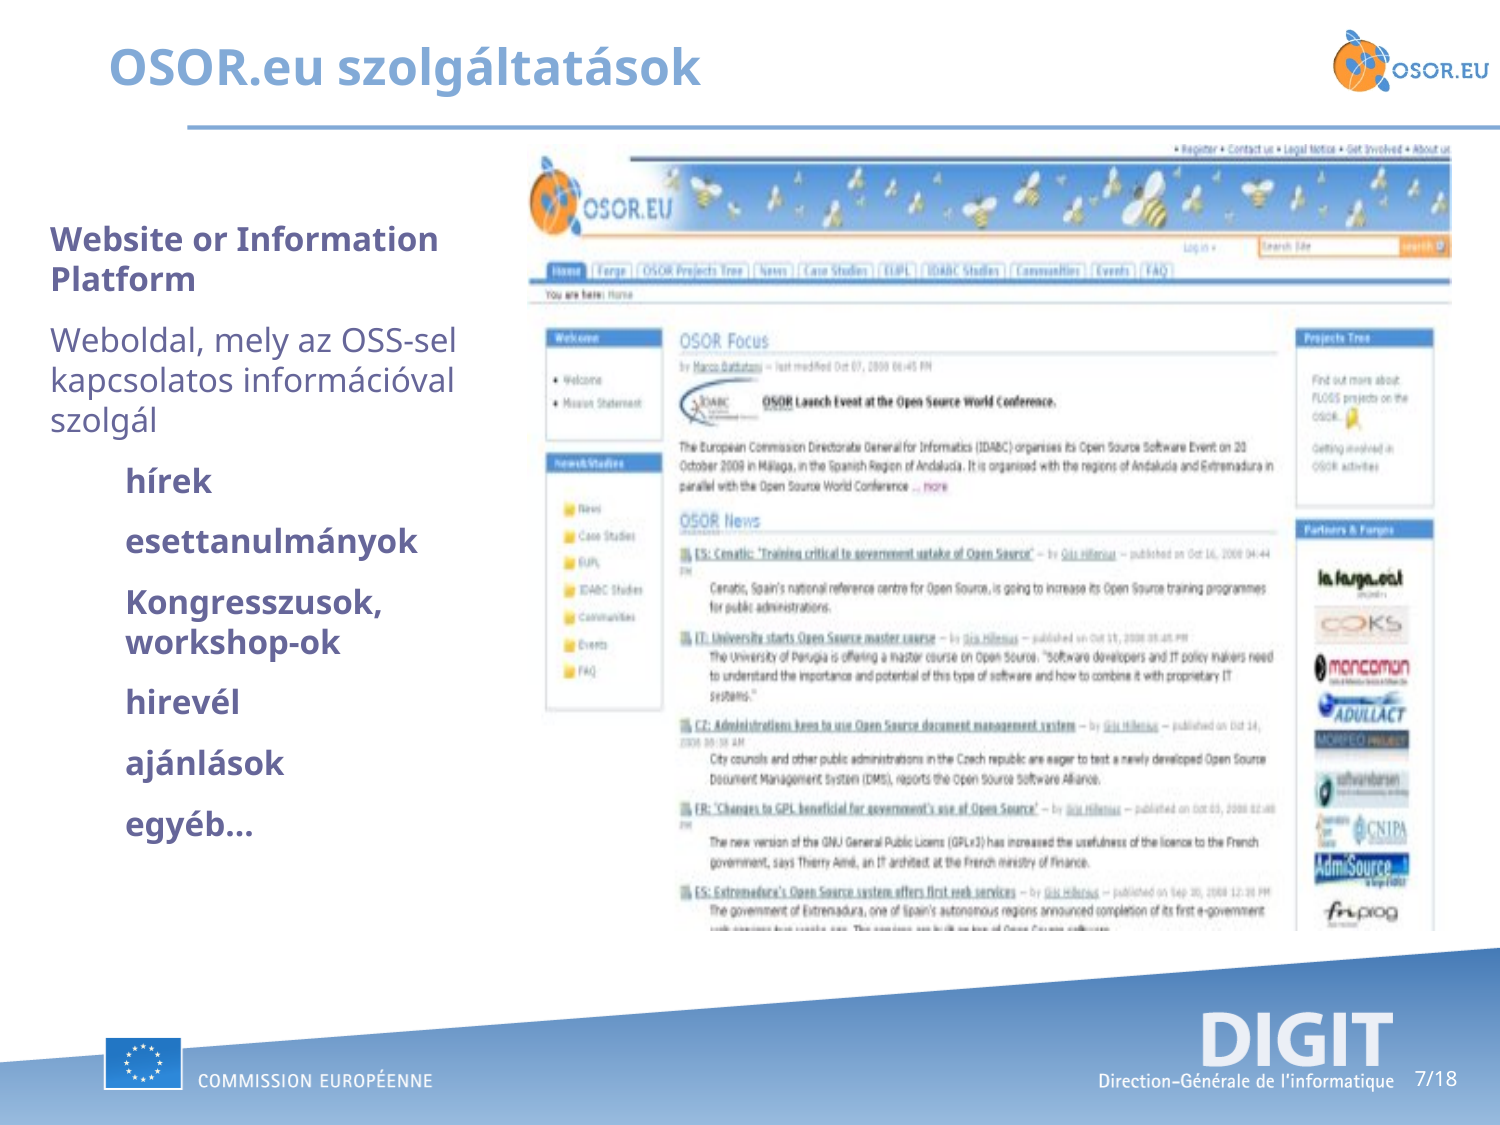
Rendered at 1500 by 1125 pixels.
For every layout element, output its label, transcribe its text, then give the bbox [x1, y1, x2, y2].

picture [0, 0, 1500, 1125]
text_box Website or Information Platform Weboldal, mely az OSS-sel kapcsolatos információval szolgál hírek esettanulmányok Kongresszusok, workshop-ok hirevél ajánlások egyéb... [35, 210, 505, 912]
text_box OSOR.eu szolgáltatások [93, 35, 1444, 223]
